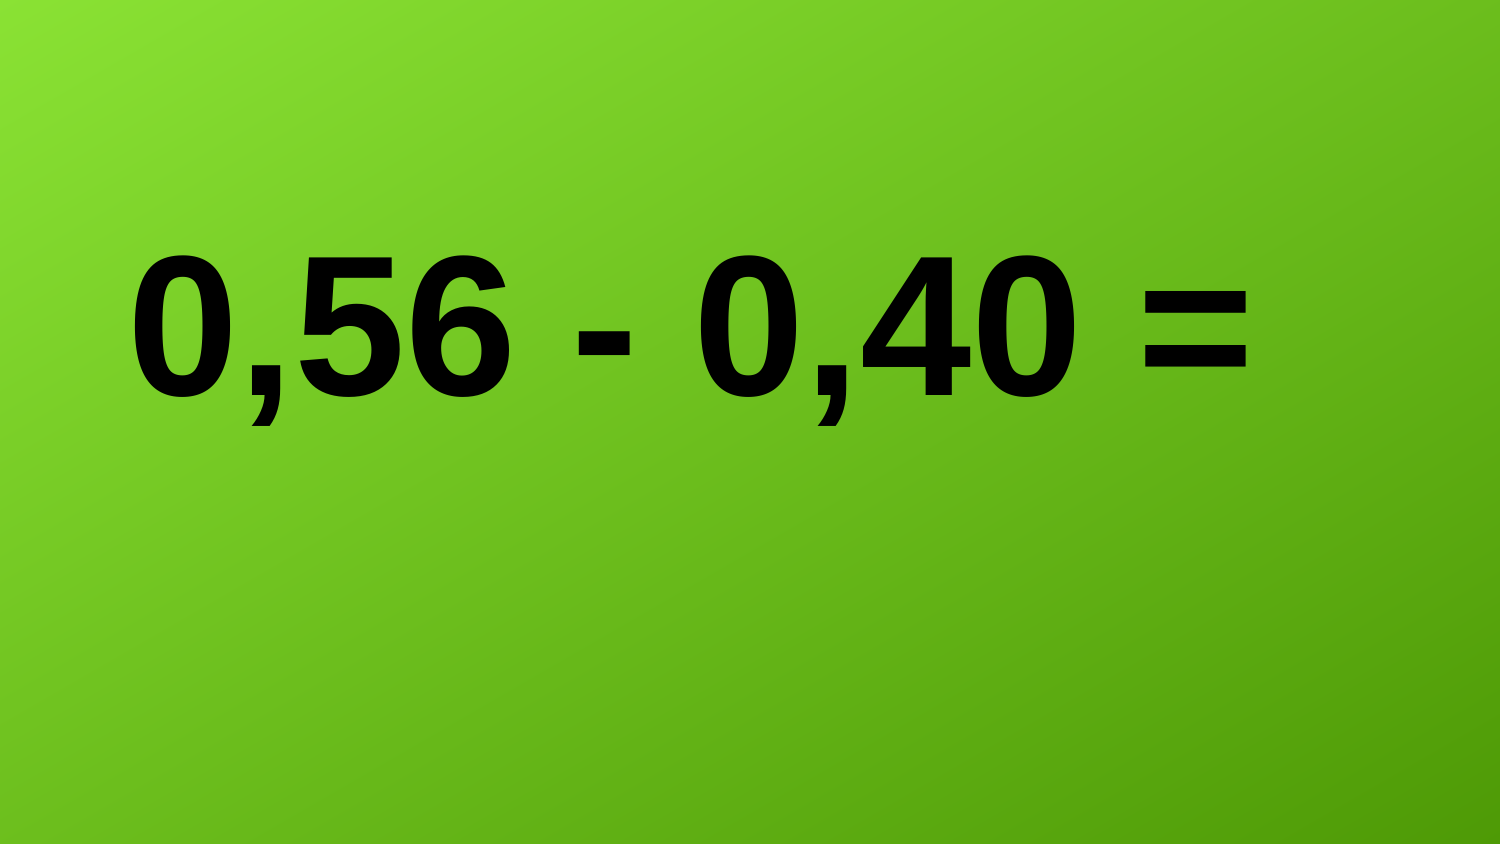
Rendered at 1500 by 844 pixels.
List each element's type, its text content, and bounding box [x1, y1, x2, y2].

title 0,56 - 0,40 = [112, 259, 1388, 450]
